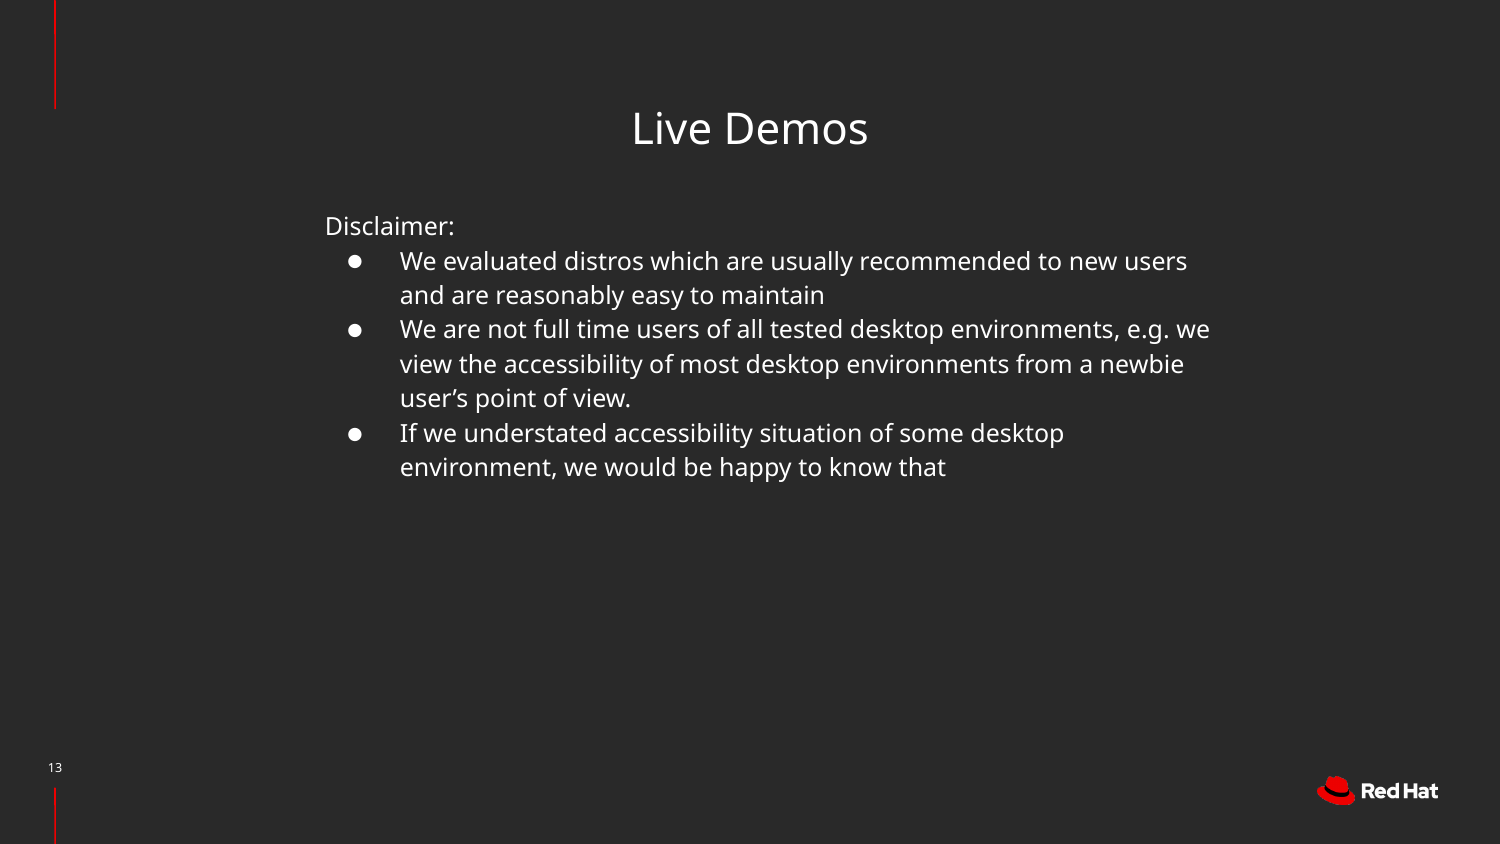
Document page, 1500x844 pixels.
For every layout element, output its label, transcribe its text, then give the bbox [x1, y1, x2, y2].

slide_number <číslo> [10, 759, 101, 777]
title Live Demos [108, 85, 1392, 154]
list Disclaimer: We evaluated distros which are usually recommended to new users and are reasonably easy to maintain We are not full time users of all tested desktop environments, e.g. we view the accessibility of most desktop environments from a newbie user’s point of view. If we understated accessibility situation of some desktop environment, we would be happy to know that [324, 206, 1225, 681]
picture [1317, 776, 1438, 805]
